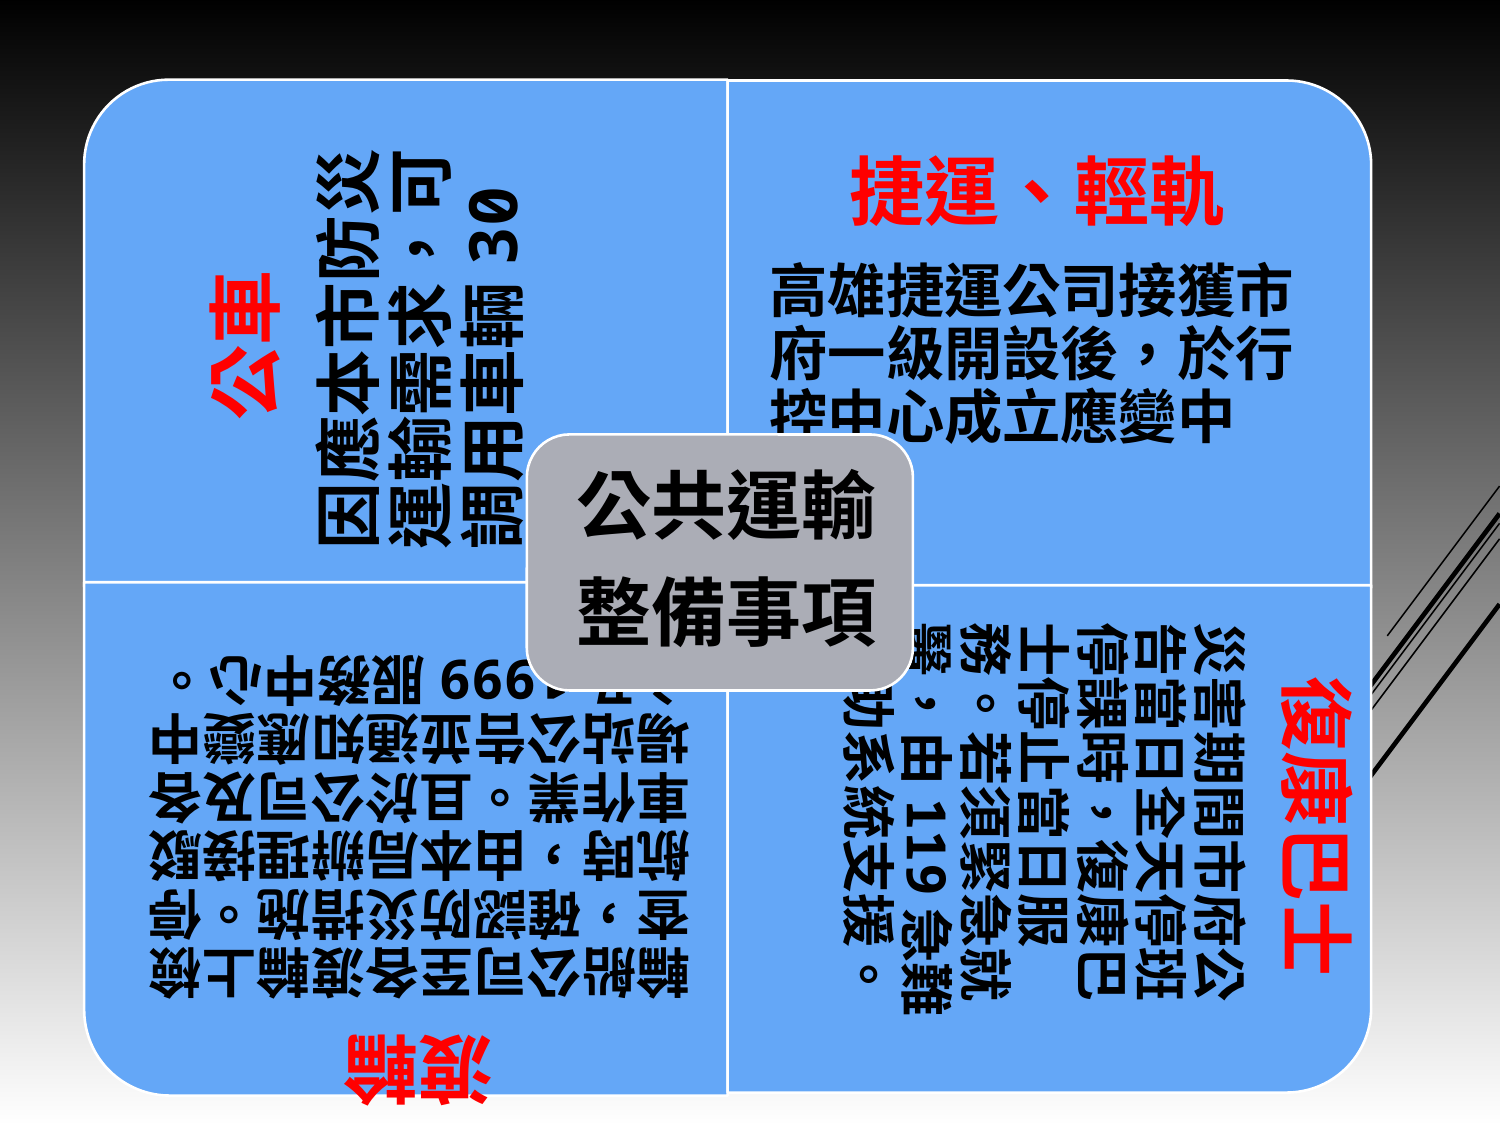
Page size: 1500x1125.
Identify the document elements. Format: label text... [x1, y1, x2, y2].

text_box 復康巴士 災害期間市府公告當日全天停班停課時，復康巴士停止當日服務。若須緊急就醫，由119急難救助系統支援。 [727, 585, 1372, 1093]
text_box 捷運、輕軌 高雄捷運公司接獲市府一級開設後，於行控中心成立應變中心。 [727, 80, 1372, 585]
text_box 公共運輸 整備事項 [526, 434, 913, 691]
text_box 公車 因應本市防災運輸需求，可調用車輛30輛。 [84, 79, 728, 582]
text_box 渡輪 輪船公司至各渡輪上檢查，確認防災措施。停航時，由本局辦理接駁車作業。且於公司及各場站公告並通知應變中心及1999服務中心。 [84, 582, 728, 1096]
